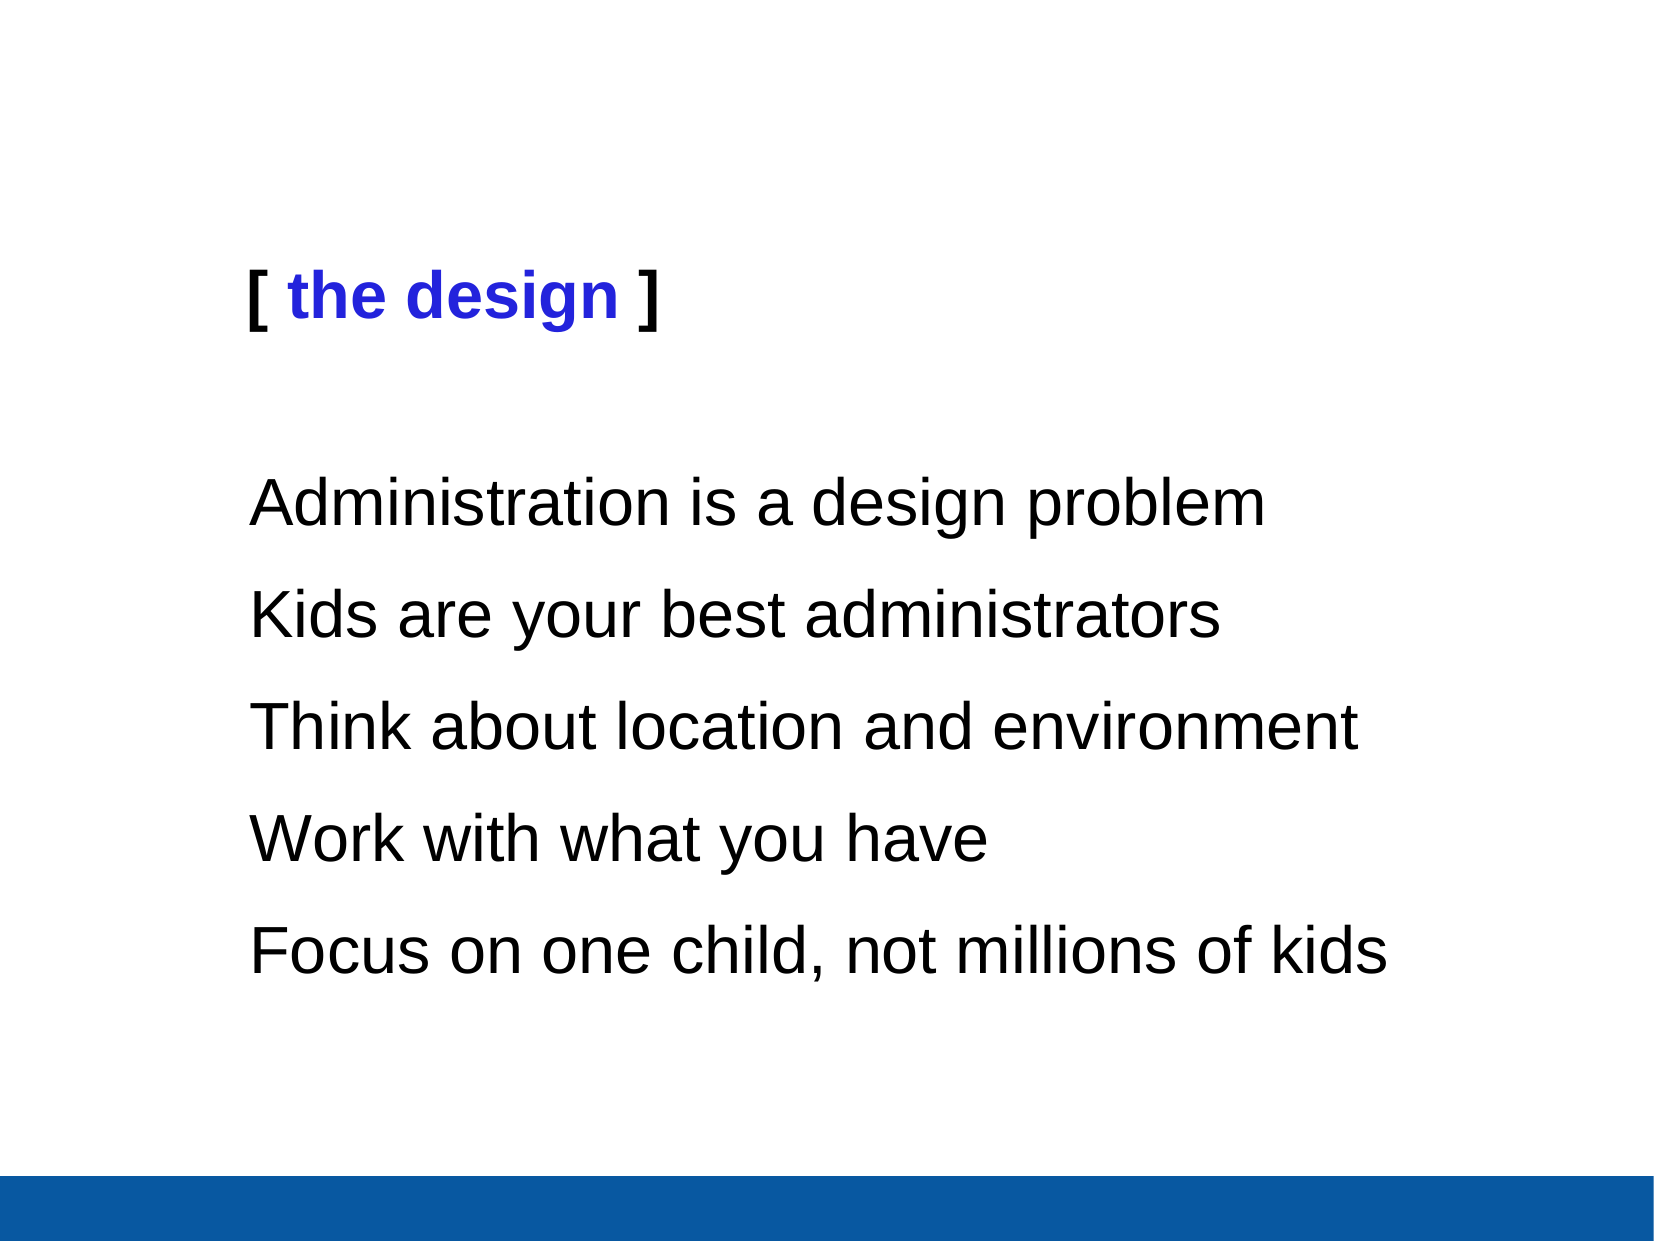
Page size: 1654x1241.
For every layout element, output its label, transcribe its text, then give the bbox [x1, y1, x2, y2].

picture [0, 1176, 1654, 1241]
text_box Administration is a design problem Kids are your best administrators Think about location and environment Work with what you have Focus on one child, not millions of kids [249, 427, 1394, 951]
text_box [ the design ] [246, 257, 662, 333]
